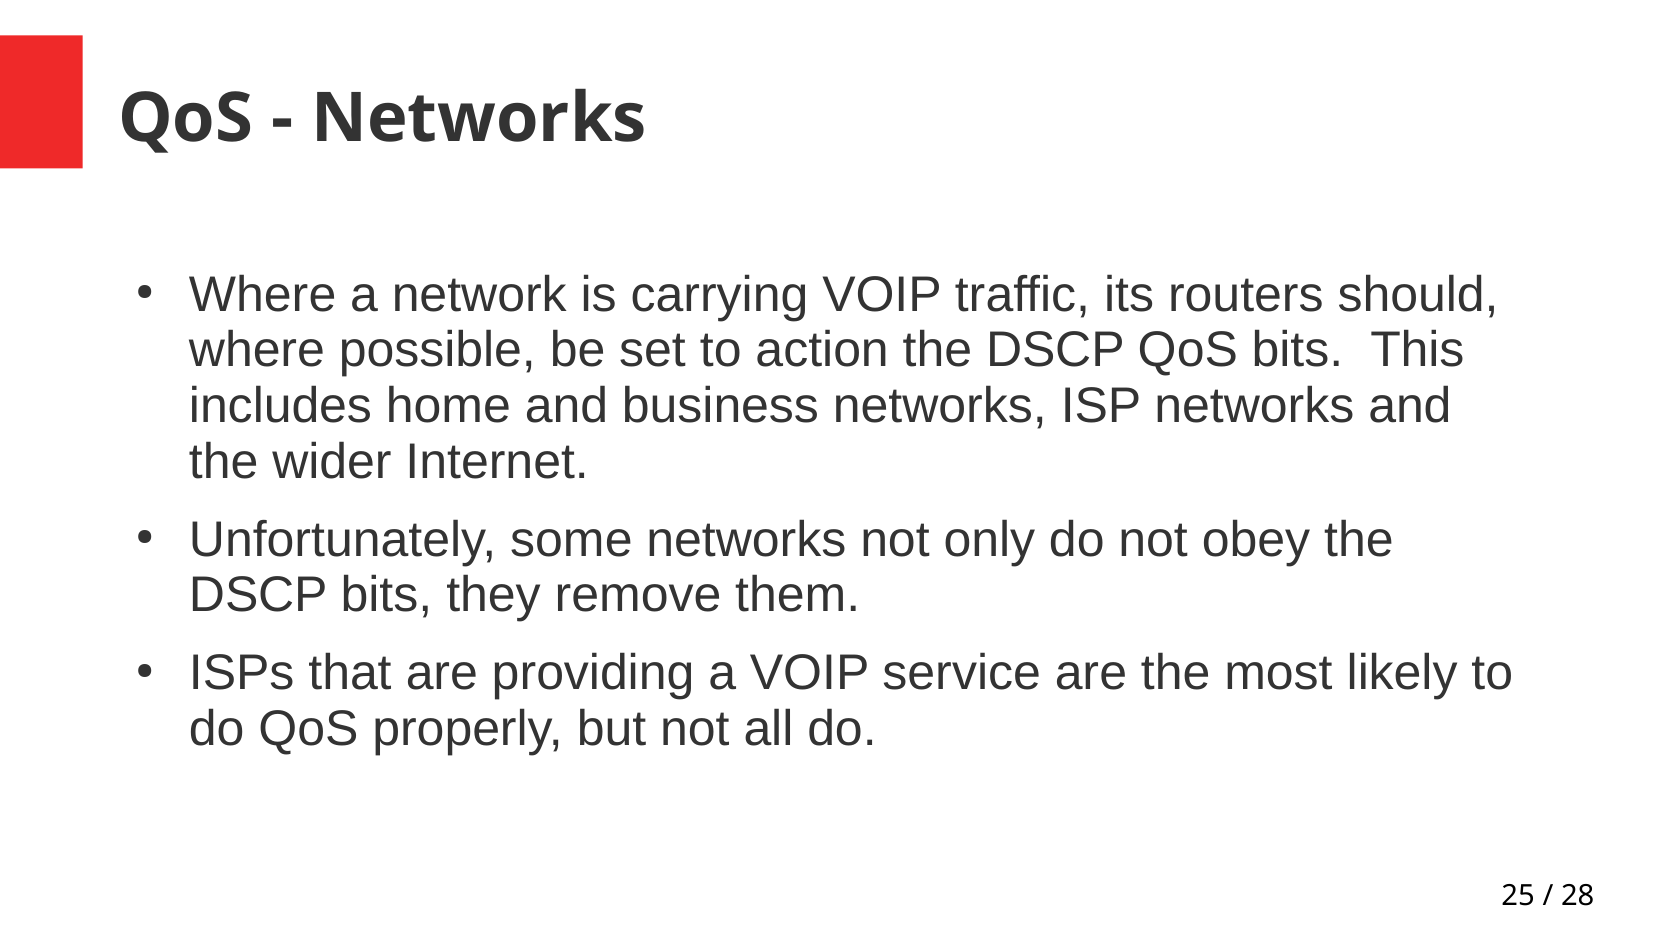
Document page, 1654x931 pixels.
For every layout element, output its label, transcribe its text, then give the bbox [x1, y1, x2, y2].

title QoS - Networks [118, 37, 1571, 193]
list Where a network is carrying VOIP traffic, its routers should, where possible, be set to action the DSCP QoS bits. This includes home and business networks, ISP networks and the wider Internet. Unfortunately, some networks not only do not obey the DSCP bits, they remove them. ISPs that are providing a VOIP service are the most likely to do QoS properly, but not all do. [118, 265, 1536, 806]
